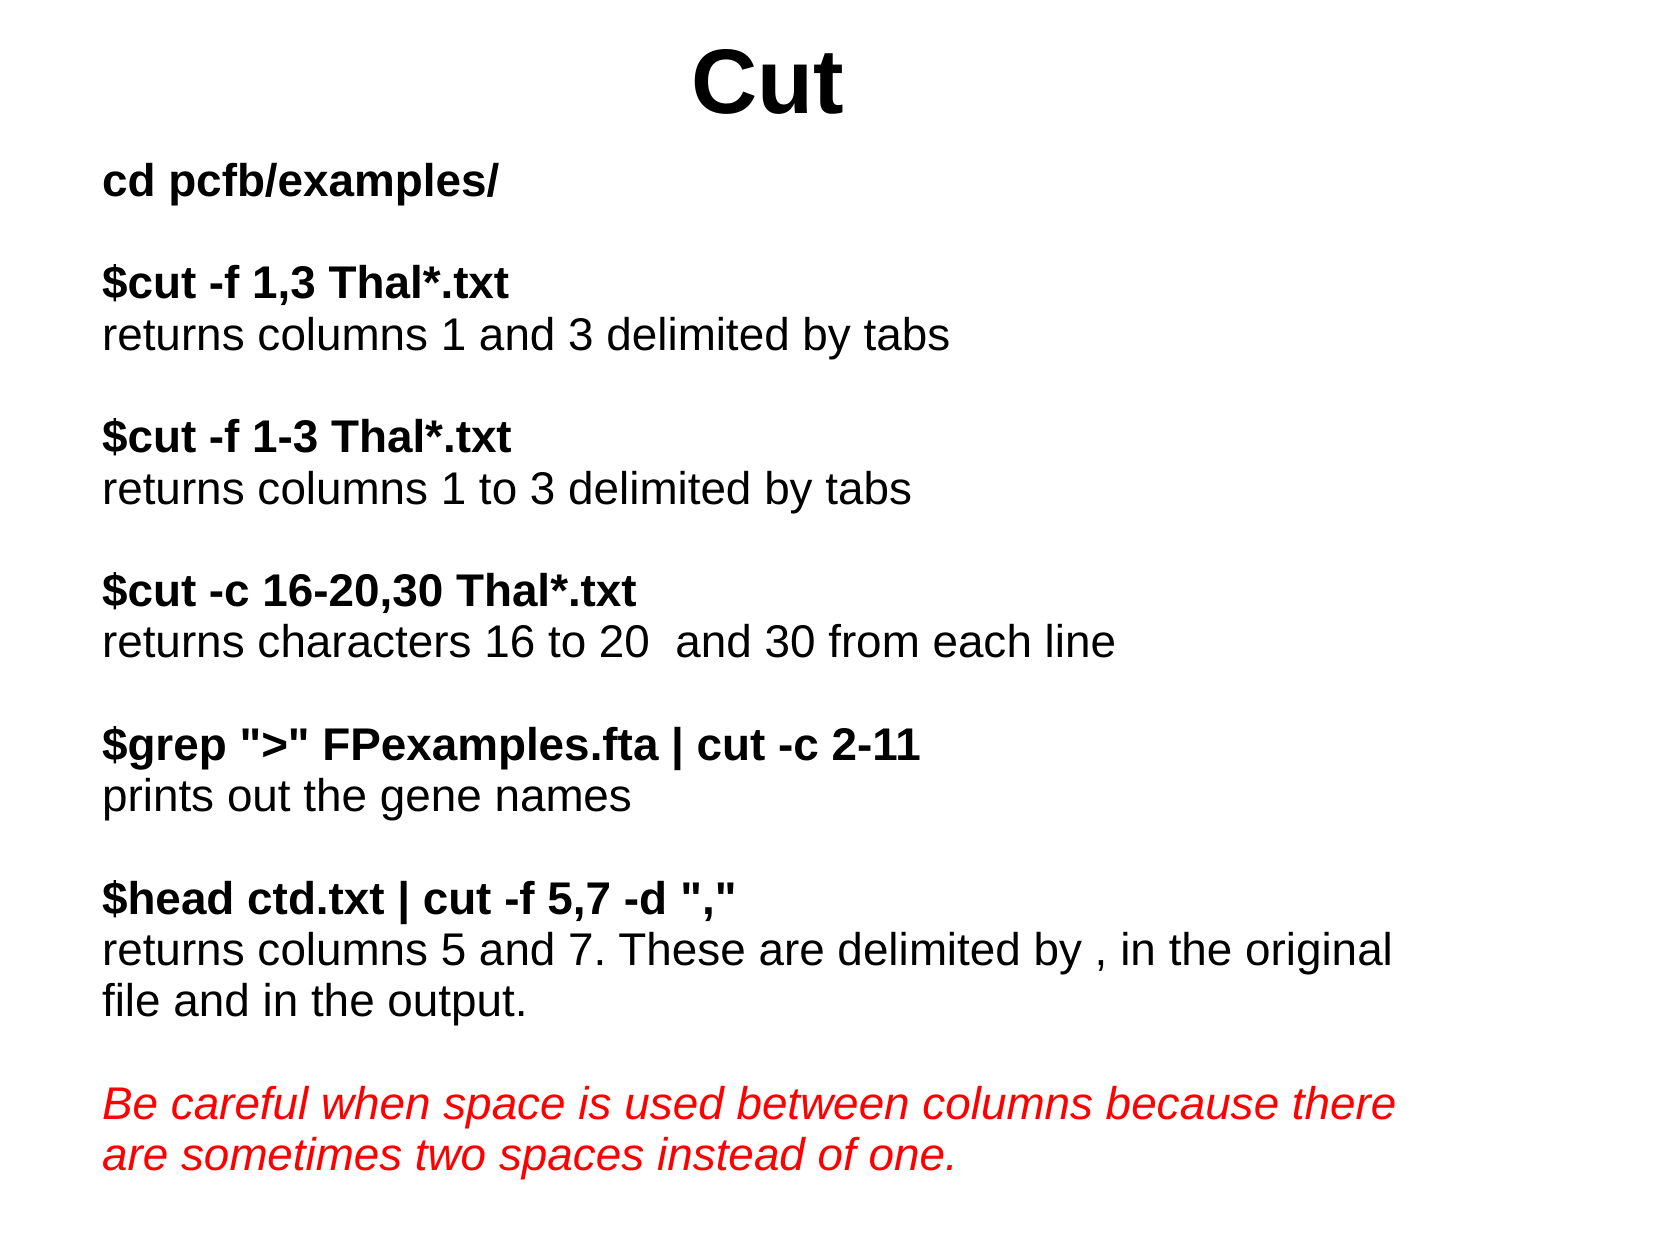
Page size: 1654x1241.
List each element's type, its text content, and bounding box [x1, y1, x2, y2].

text_box cd pcfb/examples/ $cut -f 1,3 Thal*.txt returns columns 1 and 3 delimited by tabs $cut -f 1-3 Thal*.txt returns columns 1 to 3 delimited by tabs $cut -c 16-20,30 Thal*.txt returns characters 16 to 20 and 30 from each line $grep ">" FPexamples.fta | cut -c 2-11 prints out the gene names $head ctd.txt | cut -f 5,7 -d "," returns columns 5 and 7. These are delimited by , in the original file and in the output. Be careful when space is used between columns because there are sometimes two spaces instead of one. [87, 147, 1477, 1241]
text_box Cut [413, 23, 1123, 142]
